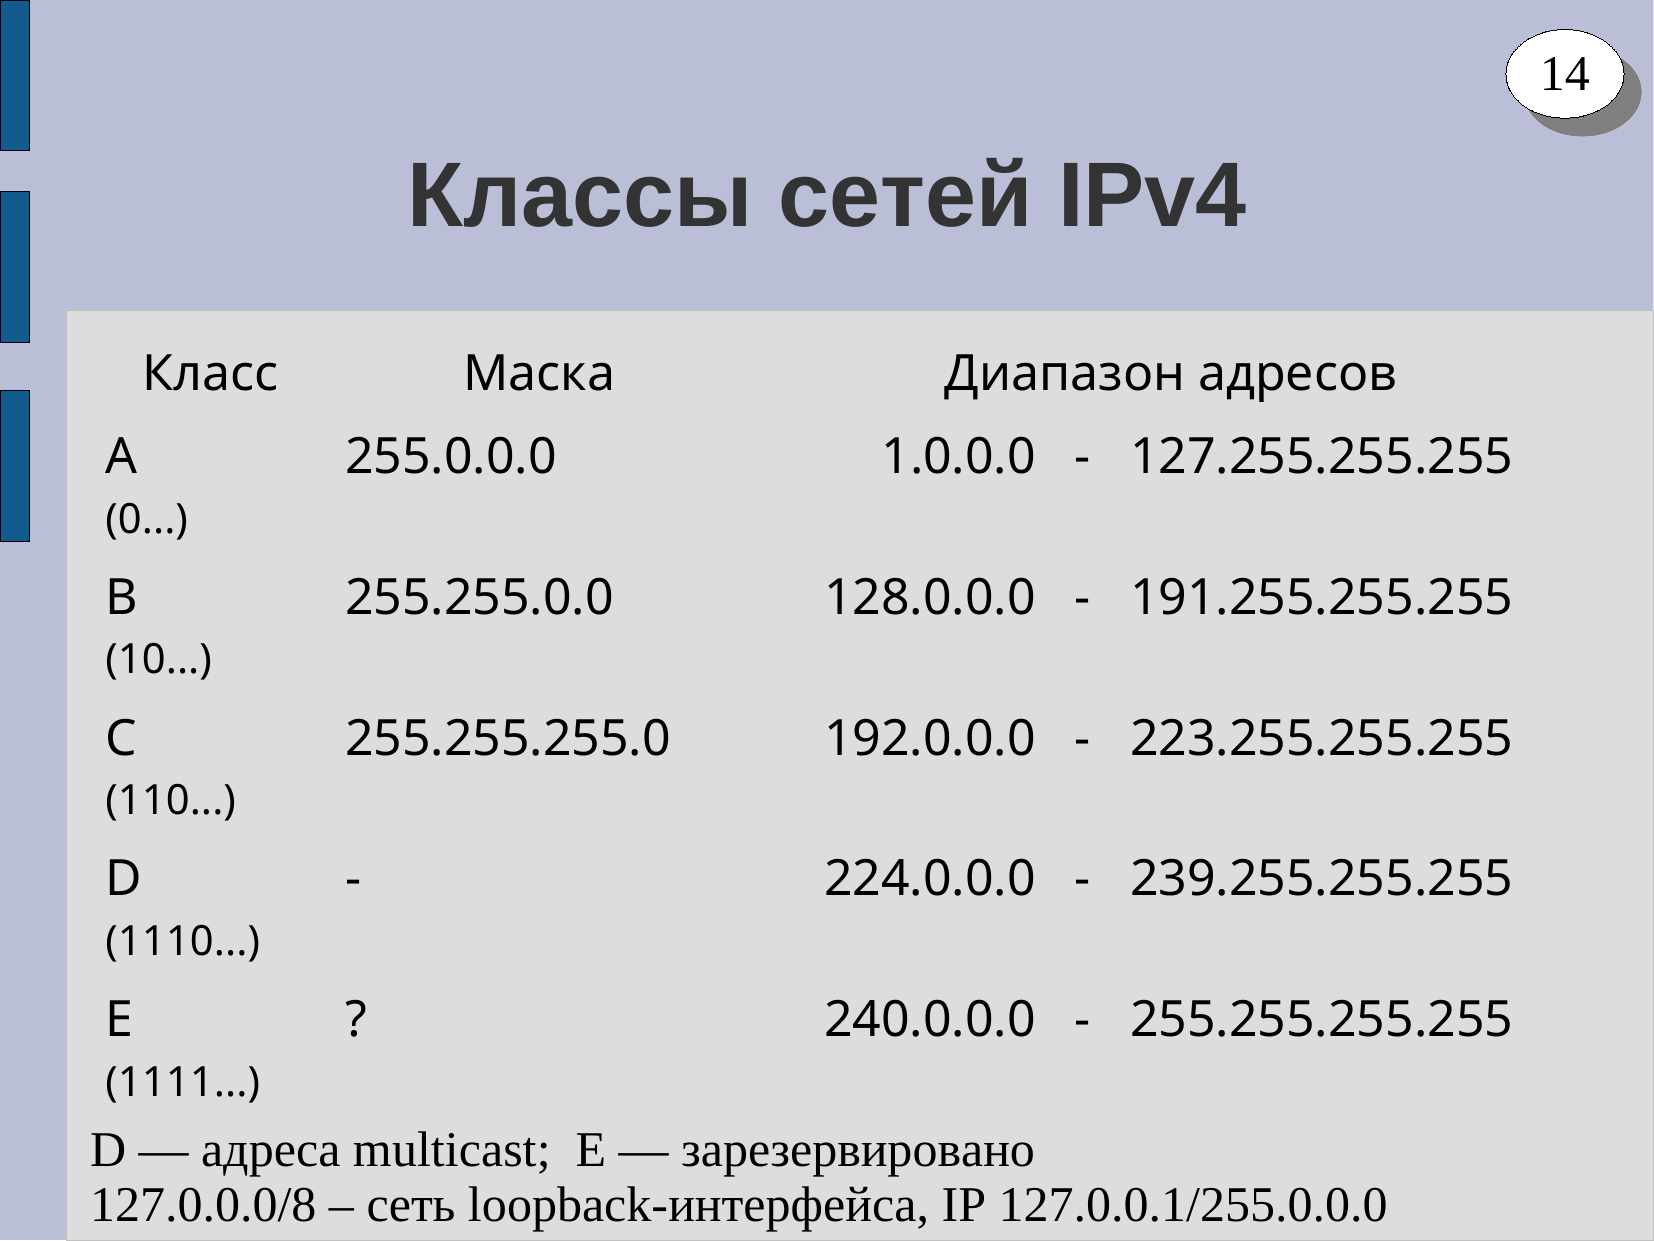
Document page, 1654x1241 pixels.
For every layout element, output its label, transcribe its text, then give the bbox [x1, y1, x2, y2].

table_cell - [331, 835, 748, 975]
table_cell 255.255.255.255 [1116, 975, 1594, 1116]
table_cell 1.0.0.0 [748, 413, 1051, 553]
table_header Маска [331, 329, 748, 413]
table_cell C (110...) [91, 694, 331, 835]
table_cell 191.255.255.255 [1116, 553, 1594, 694]
table_cell 255.255.0.0 [331, 553, 748, 694]
table_header Класс [91, 329, 331, 413]
table_cell 224.0.0.0 [748, 835, 1051, 975]
table_cell B (10...) [91, 553, 331, 694]
table_cell 223.255.255.255 [1116, 694, 1594, 835]
text_box D — адреса multicast; E — зарезервировано 127.0.0.0/8 – сеть loopback-интерфейса, IP 127.0.0.1/255.0.0.0 [89, 1122, 1388, 1233]
table_cell 128.0.0.0 [748, 553, 1051, 694]
table_cell 240.0.0.0 [748, 975, 1051, 1116]
table_cell - [1051, 694, 1116, 835]
table_cell - [1051, 413, 1116, 553]
table_cell 239.255.255.255 [1116, 835, 1594, 975]
table_header Диапазон адресов [748, 329, 1594, 413]
table_cell E (1111...) [91, 975, 331, 1116]
table_cell ? [331, 975, 748, 1116]
table_cell 255.255.255.0 [331, 694, 748, 835]
title Классы сетей IPv4 [121, 91, 1534, 299]
table_cell A (0...) [91, 413, 331, 553]
table_cell 192.0.0.0 [748, 694, 1051, 835]
table_cell - [1051, 975, 1116, 1116]
table_cell D (1110...) [91, 835, 331, 975]
table_cell - [1051, 835, 1116, 975]
table_cell 255.0.0.0 [331, 413, 748, 553]
table_cell - [1051, 553, 1116, 694]
table_cell 127.255.255.255 [1116, 413, 1594, 553]
text_box 14 [1505, 29, 1625, 119]
